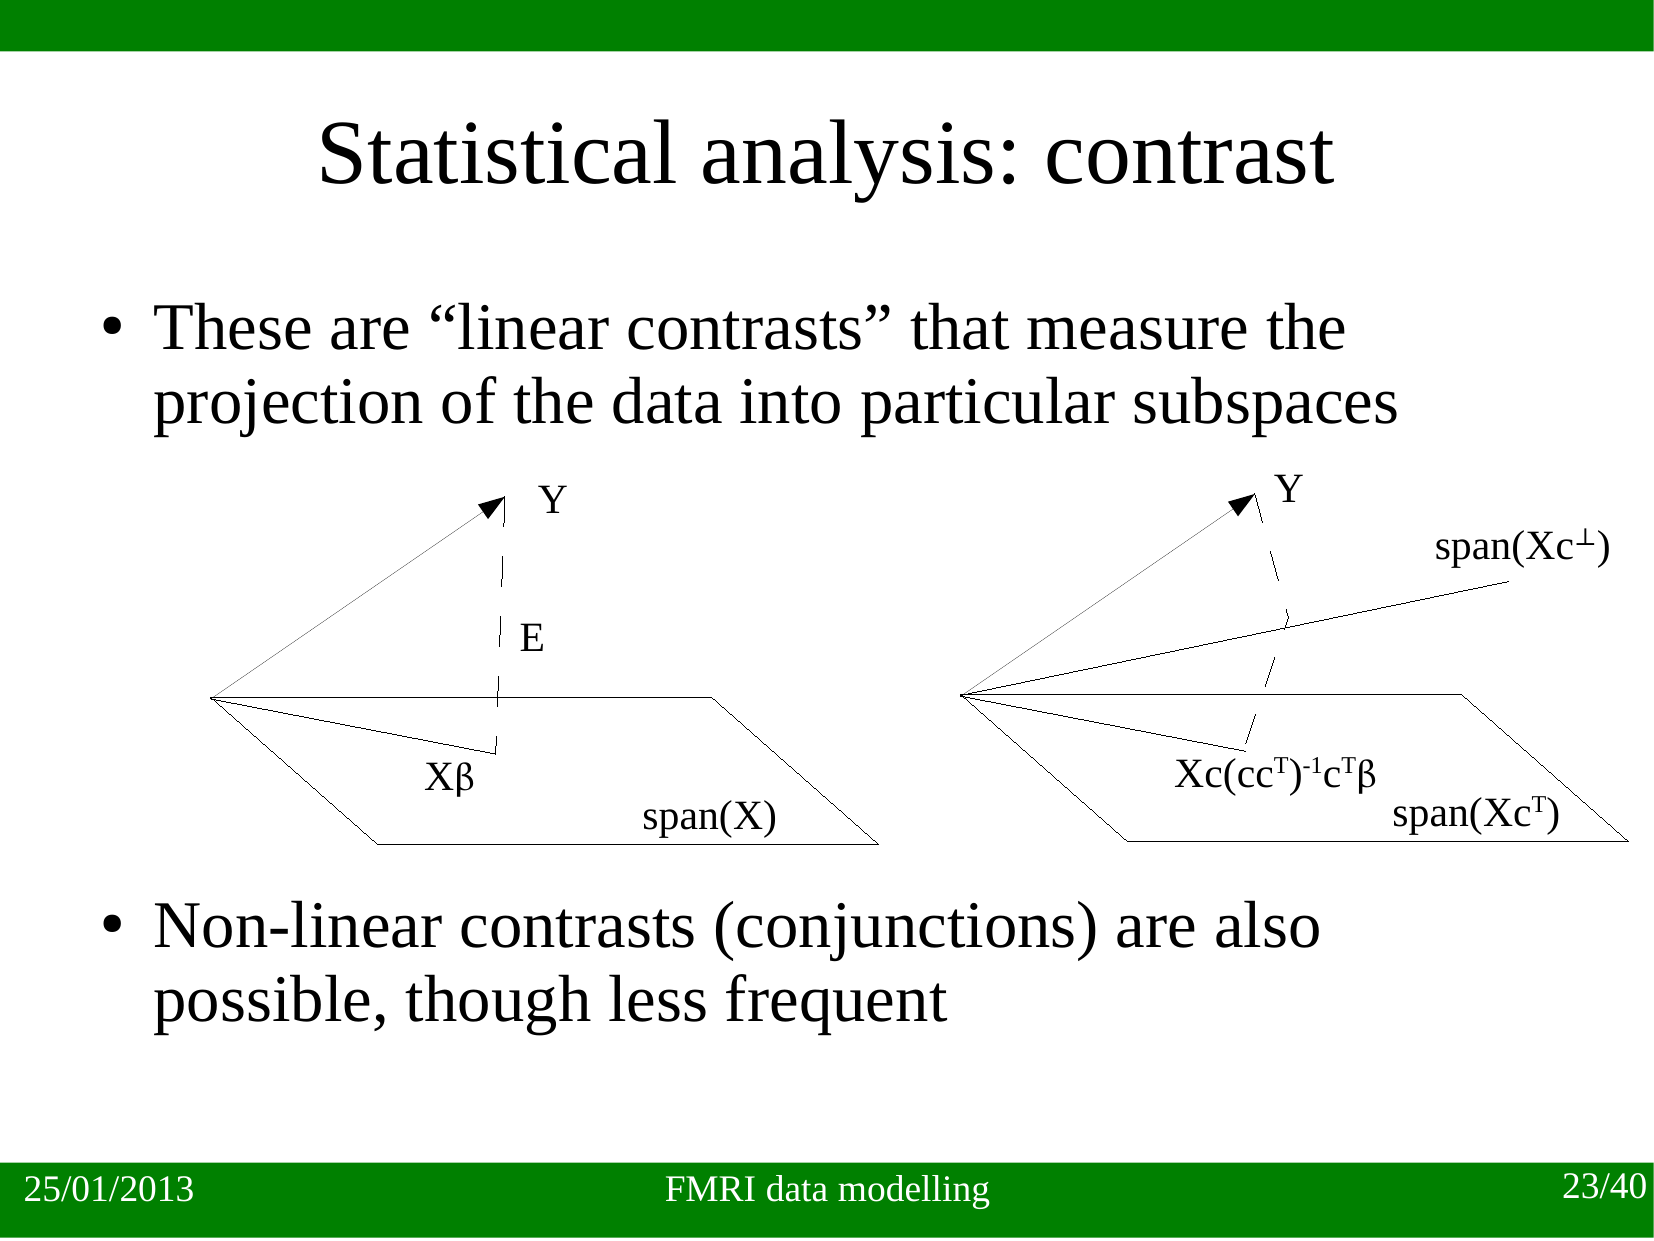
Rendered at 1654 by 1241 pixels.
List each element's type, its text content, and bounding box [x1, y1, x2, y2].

text_box E [504, 606, 561, 669]
text_box Y [1259, 458, 1319, 520]
text_box span(XcT) [1377, 781, 1576, 845]
text_box span(Xc⊥) [1419, 514, 1654, 582]
text_box span(X) [627, 784, 793, 846]
list These are “linear contrasts” that measure the projection of the data into particular subspaces Non-linear contrasts (conjunctions) are also possible, though less frequent [82, 290, 1571, 1109]
text_box Xc(ccT)-1cT [1159, 743, 1393, 831]
title Statistical analysis: contrast [82, 56, 1571, 250]
text_box Y [523, 468, 584, 542]
text_box X [409, 745, 491, 834]
